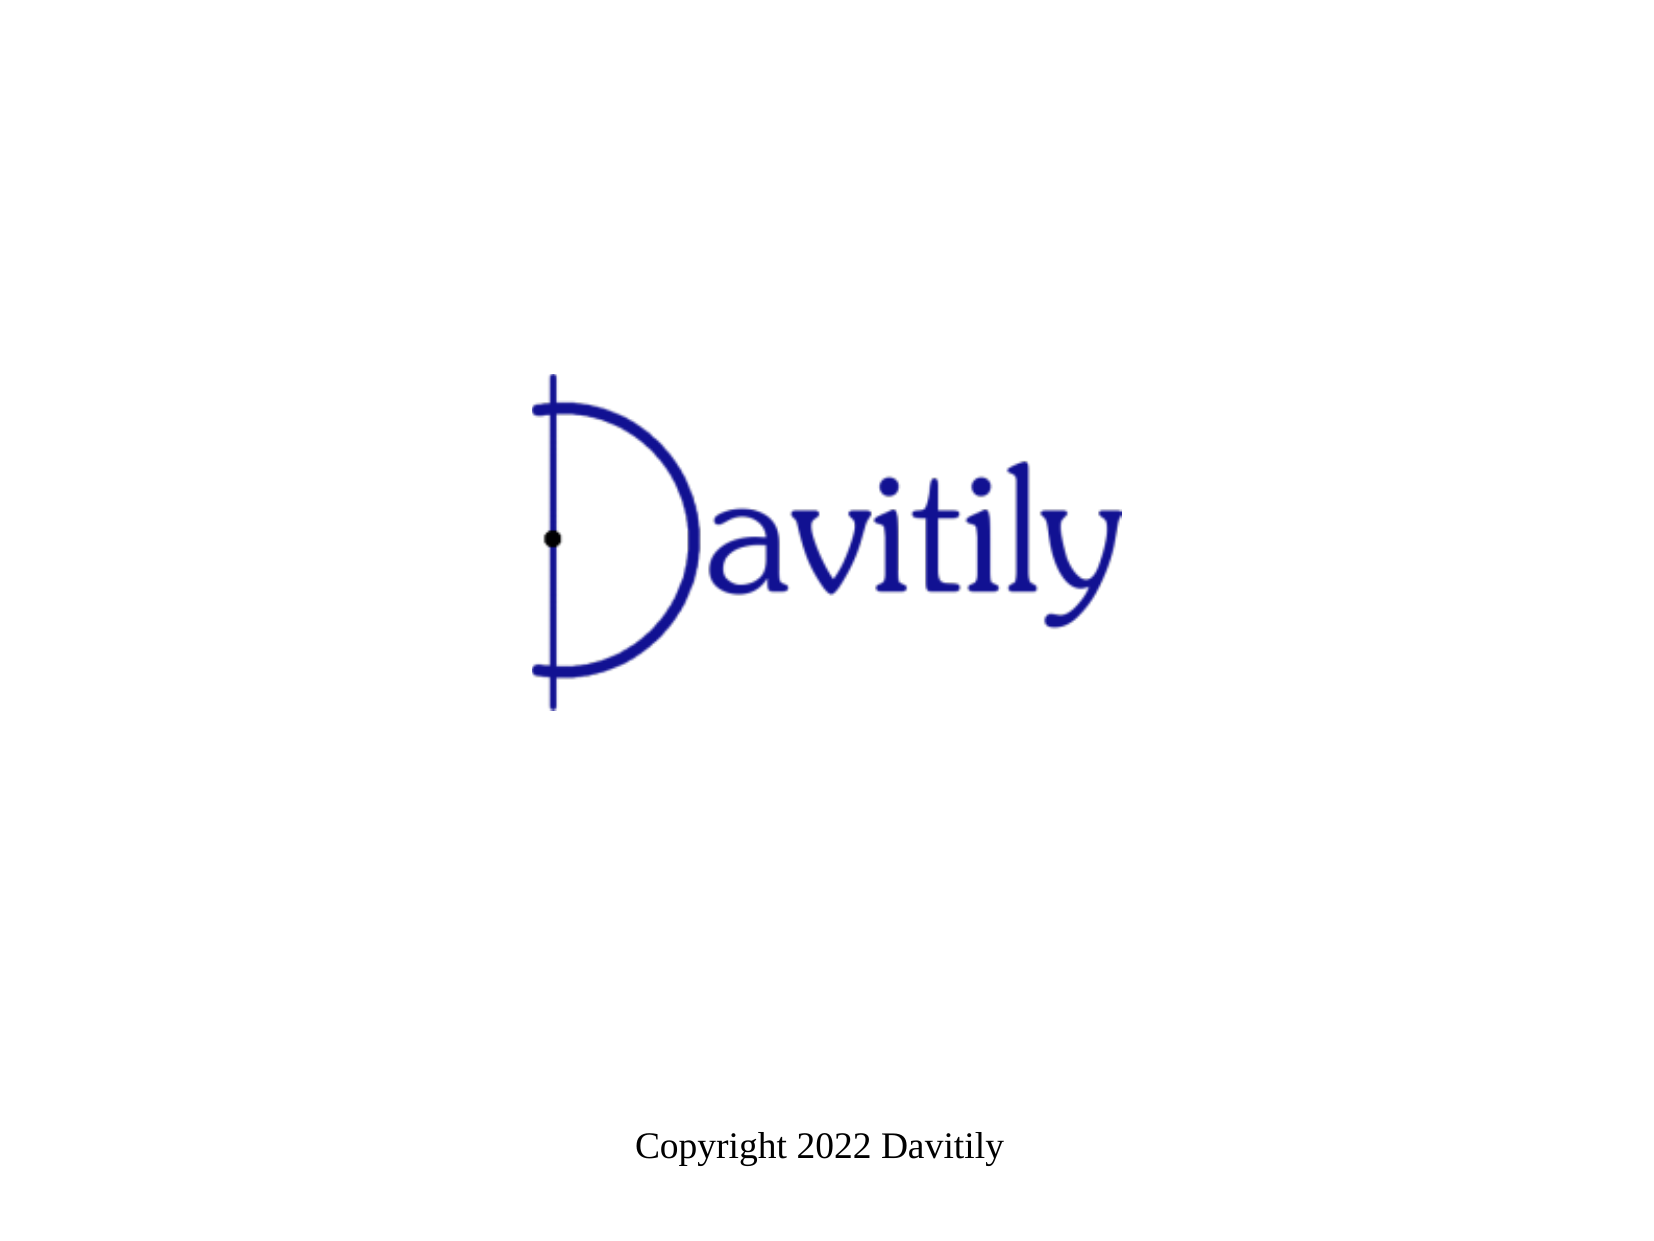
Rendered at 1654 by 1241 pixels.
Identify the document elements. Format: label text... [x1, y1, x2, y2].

picture [532, 374, 1122, 711]
text_box Copyright 2022 Davitily [620, 1117, 1021, 1175]
